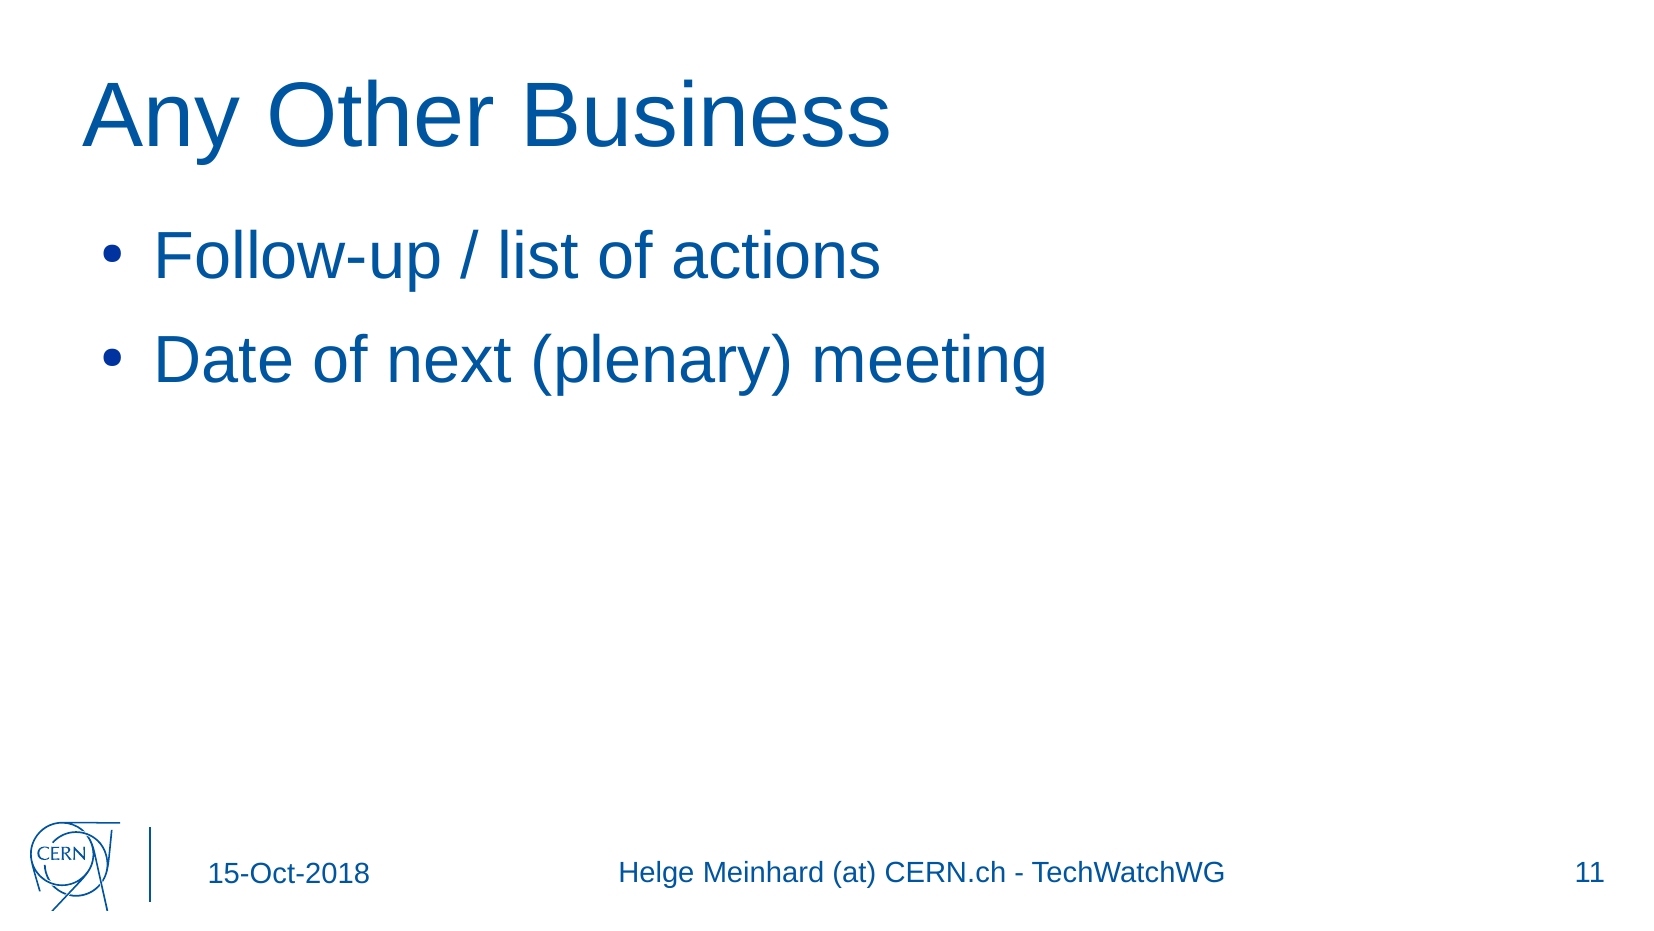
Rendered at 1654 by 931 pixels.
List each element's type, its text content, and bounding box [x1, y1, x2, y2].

title Any Other Business [82, 37, 1571, 193]
list Follow-up / list of actions Date of next (plenary) meeting [82, 217, 1571, 757]
